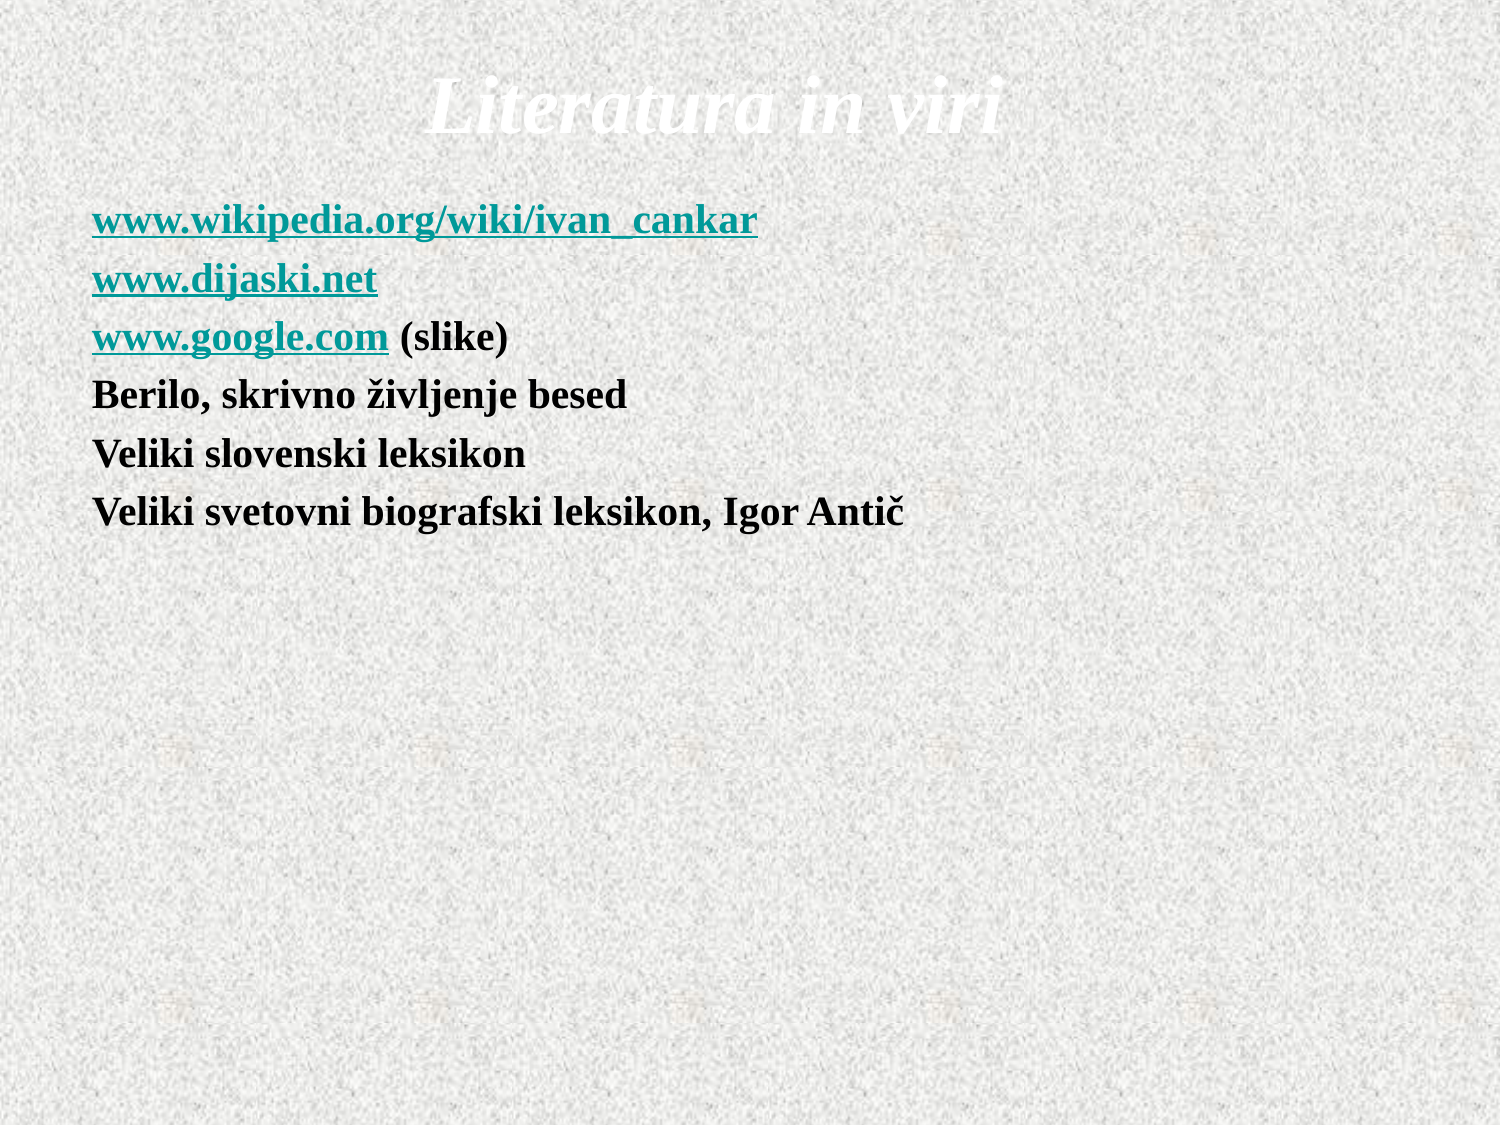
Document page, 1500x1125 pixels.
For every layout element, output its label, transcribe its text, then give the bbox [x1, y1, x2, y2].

picture [0, 0, 1500, 1125]
list www.wikipedia.org/wiki/ivan_cankar www.dijaski.net www.google.com (slike) Berilo, skrivno življenje besed Veliki slovenski leksikon Veliki svetovni biografski leksikon, Igor Antič [76, 184, 1427, 927]
text_box Literatura in viri [372, 42, 1057, 174]
